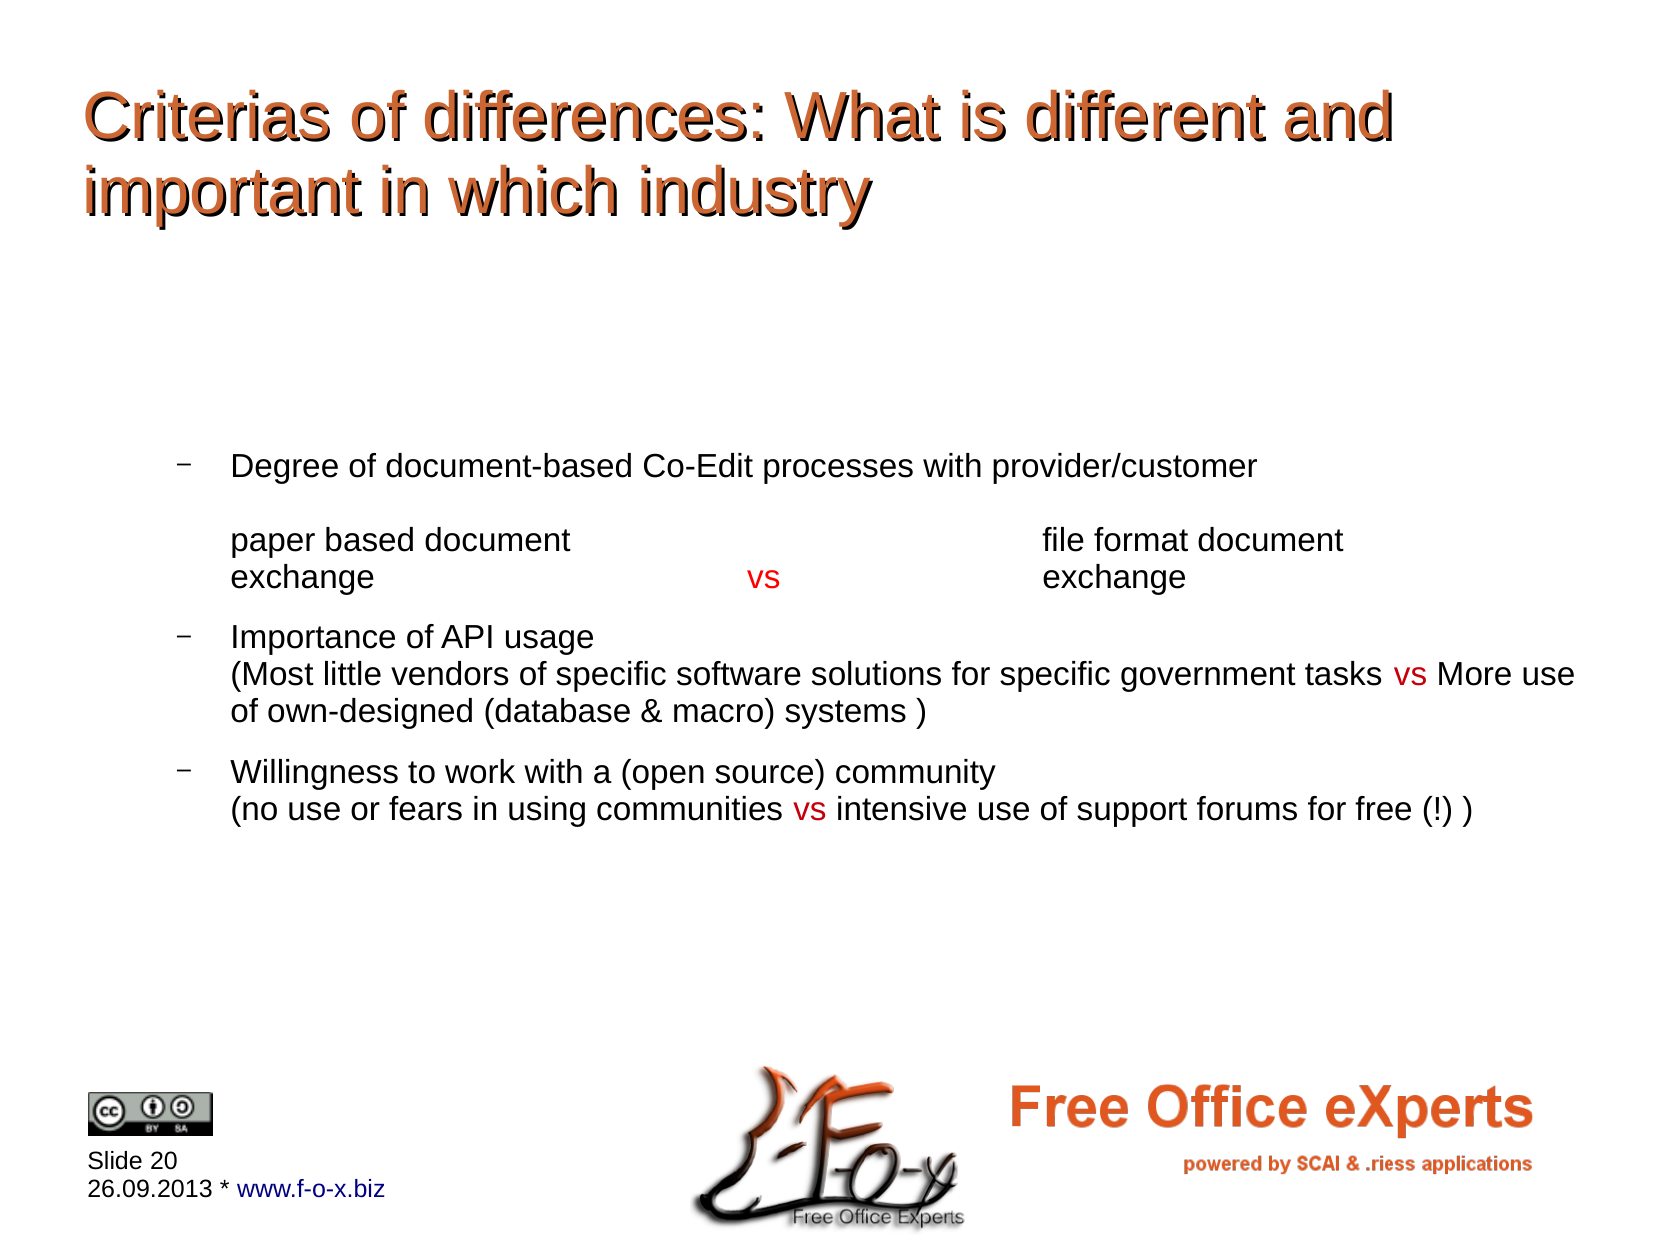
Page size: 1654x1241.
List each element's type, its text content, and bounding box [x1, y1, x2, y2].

title Criterias of differences: What is different and important in which industry [82, 49, 1595, 257]
picture [690, 1052, 1565, 1236]
picture [88, 1092, 213, 1136]
list Degree of document-based Co-Edit processes with provider/customer paper based document file format document exchange vs exchange Importance of API usage (Most little vendors of specific software solutions for specific government tasks vs More use of own-designed (database & macro) systems ) Willingness to work with a (open source) community (no use or fears in using communities vs intensive use of support forums for free (!) ) [88, 324, 1577, 916]
